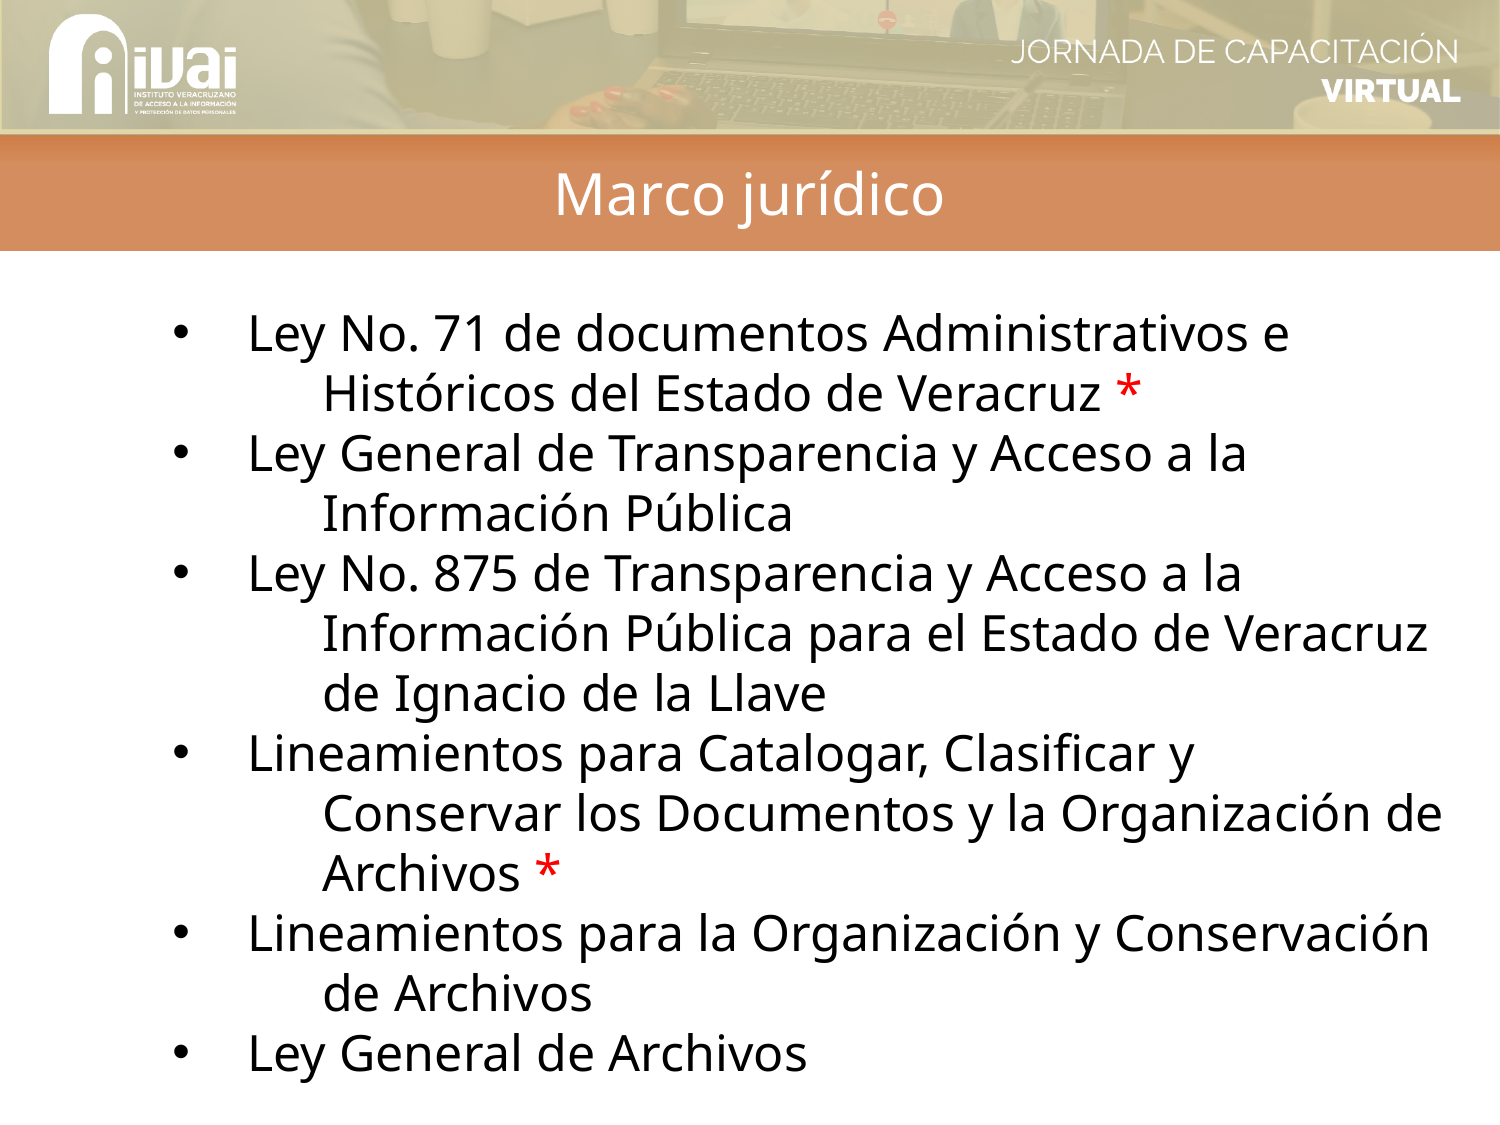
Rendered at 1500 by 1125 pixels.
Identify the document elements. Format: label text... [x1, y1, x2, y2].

picture [0, 135, 1500, 251]
text_box Marco jurídico [486, 149, 1014, 236]
text_box Ley No. 71 de documentos Administrativos e Históricos del Estado de Veracruz * Ley General de Transparencia y Acceso a la Información Pública Ley No. 875 de Transparencia y Acceso a la Información Pública para el Estado de Veracruz de Ignacio de la Llave Lineamientos para Catalogar, Clasificar y Conservar los Documentos y la Organización de Archivos * Lineamientos para la Organización y Conservación de Archivos Ley General de Archivos [121, 294, 1460, 1089]
